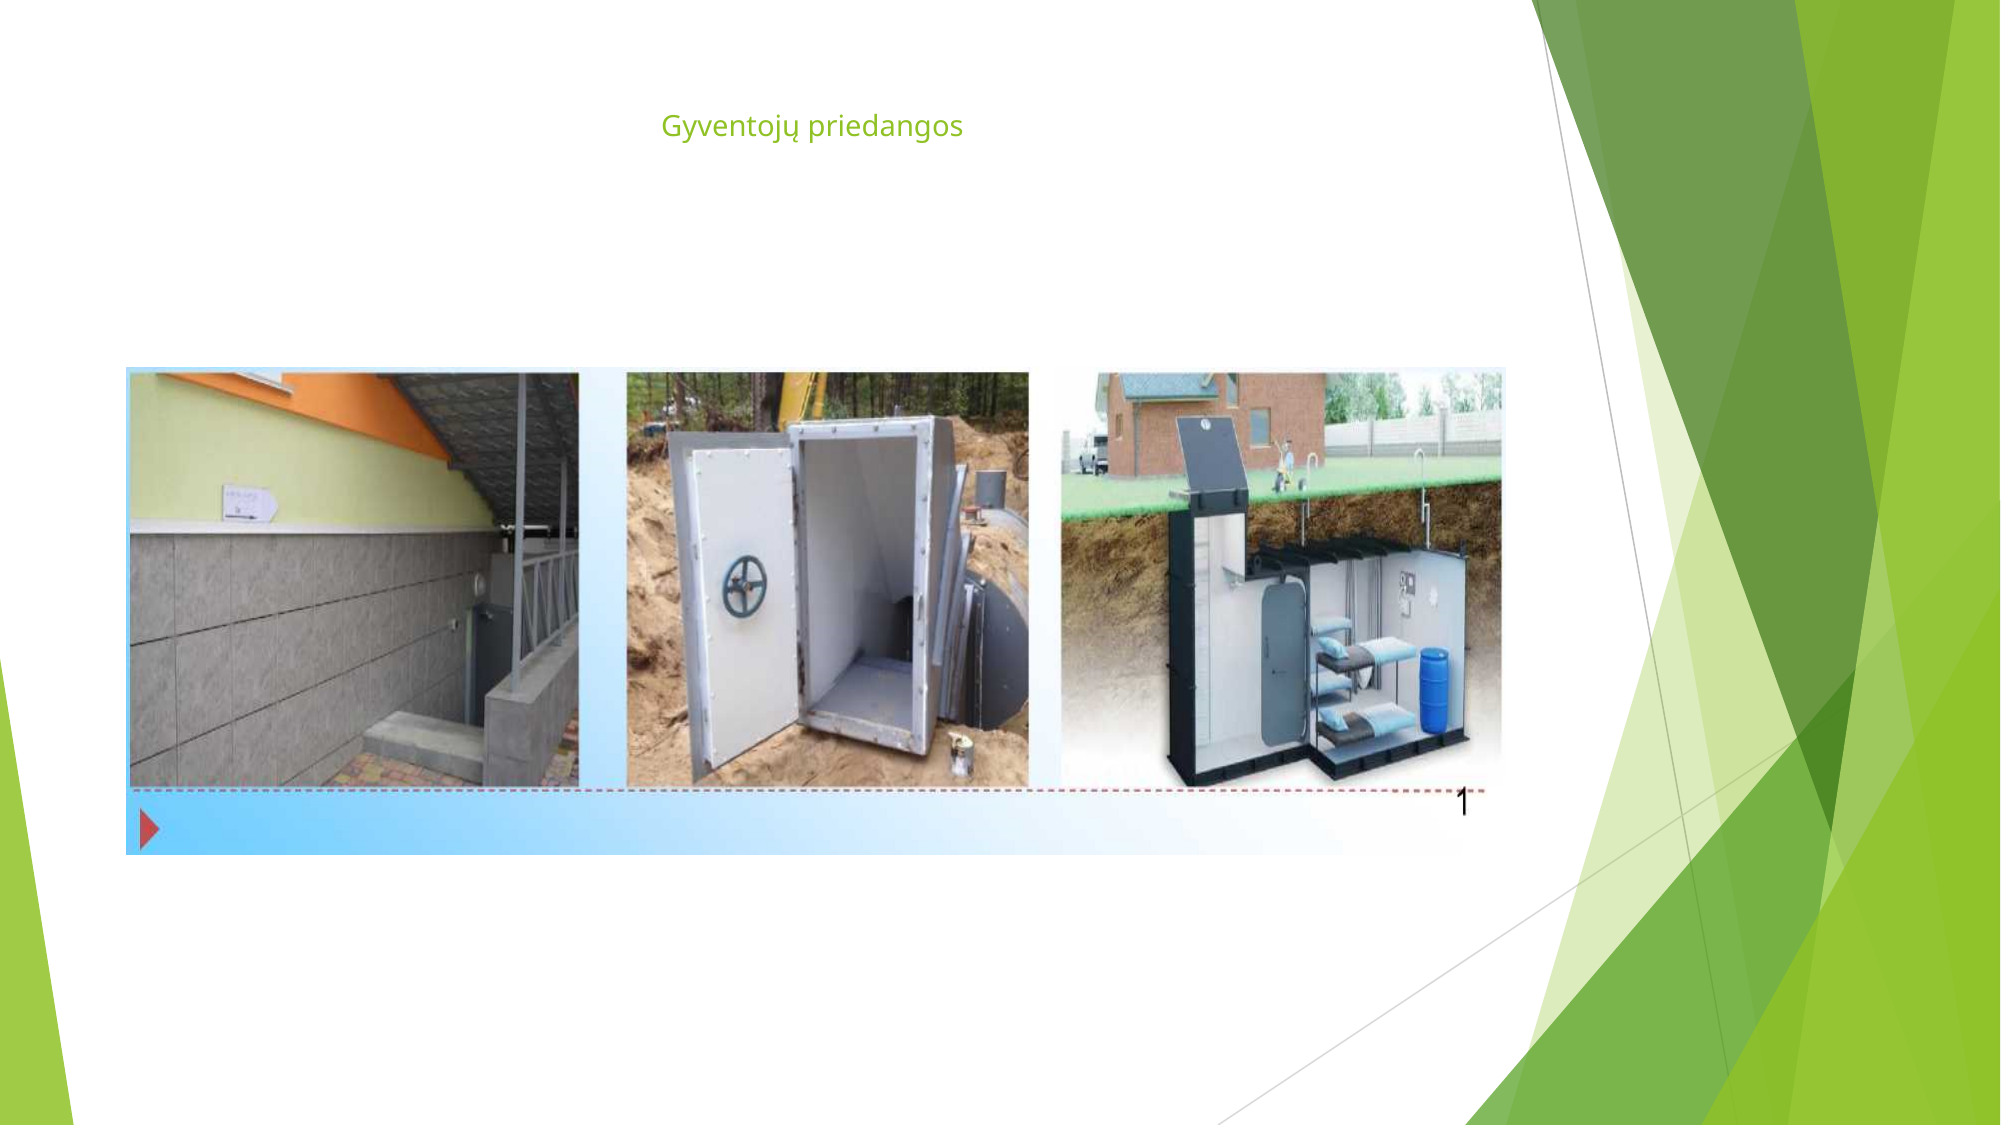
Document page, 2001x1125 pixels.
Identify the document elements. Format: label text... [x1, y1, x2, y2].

picture [126, 367, 1506, 855]
title Gyventojų priedangos [111, 99, 1522, 317]
